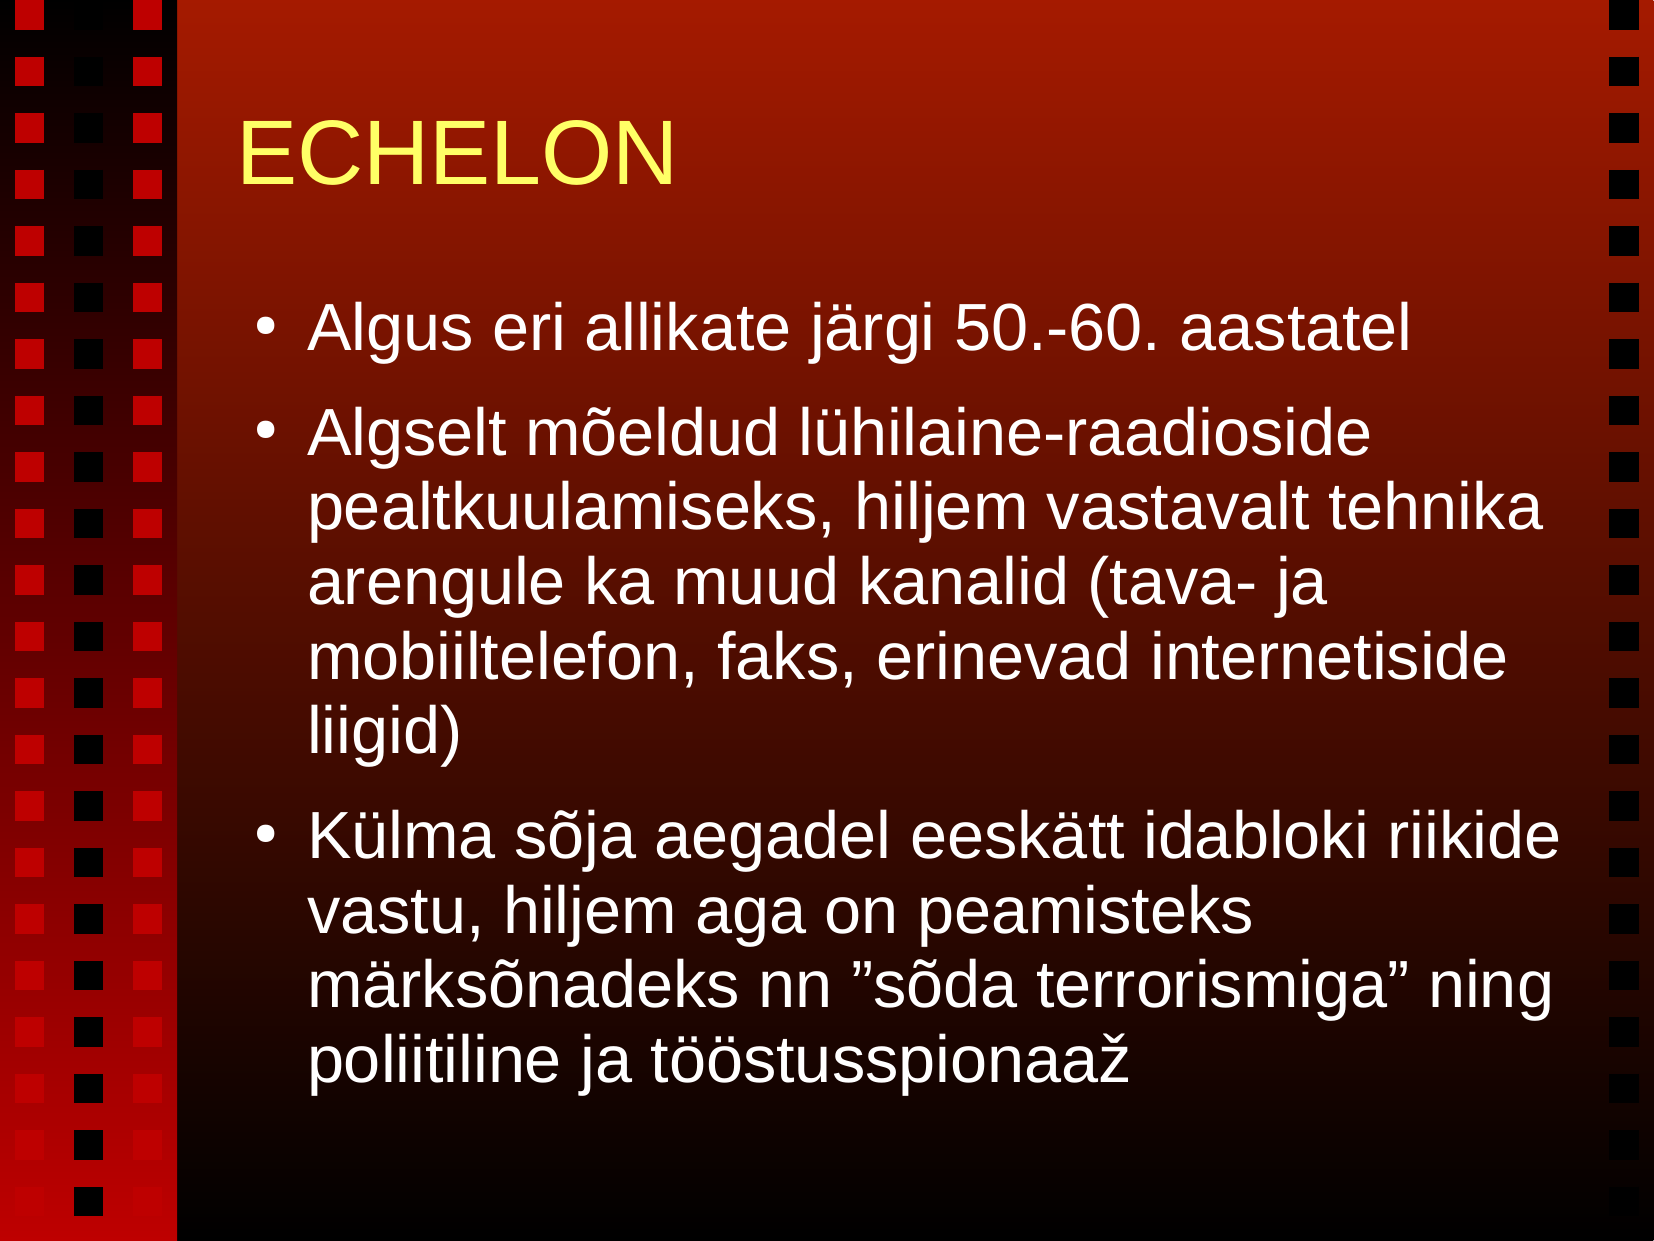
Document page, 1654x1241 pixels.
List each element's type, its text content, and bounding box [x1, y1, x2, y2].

title ECHELON [236, 49, 1571, 257]
list Algus eri allikate järgi 50.-60. aastatel Algselt mõeldud lühilaine-raadioside pealtkuulamiseks, hiljem vastavalt tehnika arengule ka muud kanalid (tava- ja mobiiltelefon, faks, erinevad internetiside liigid) Külma sõja aegadel eeskätt idabloki riikide vastu, hiljem aga on peamisteks märksõnadeks nn ”sõda terrorismiga” ning poliitiline ja tööstusspionaaž [236, 290, 1571, 1109]
